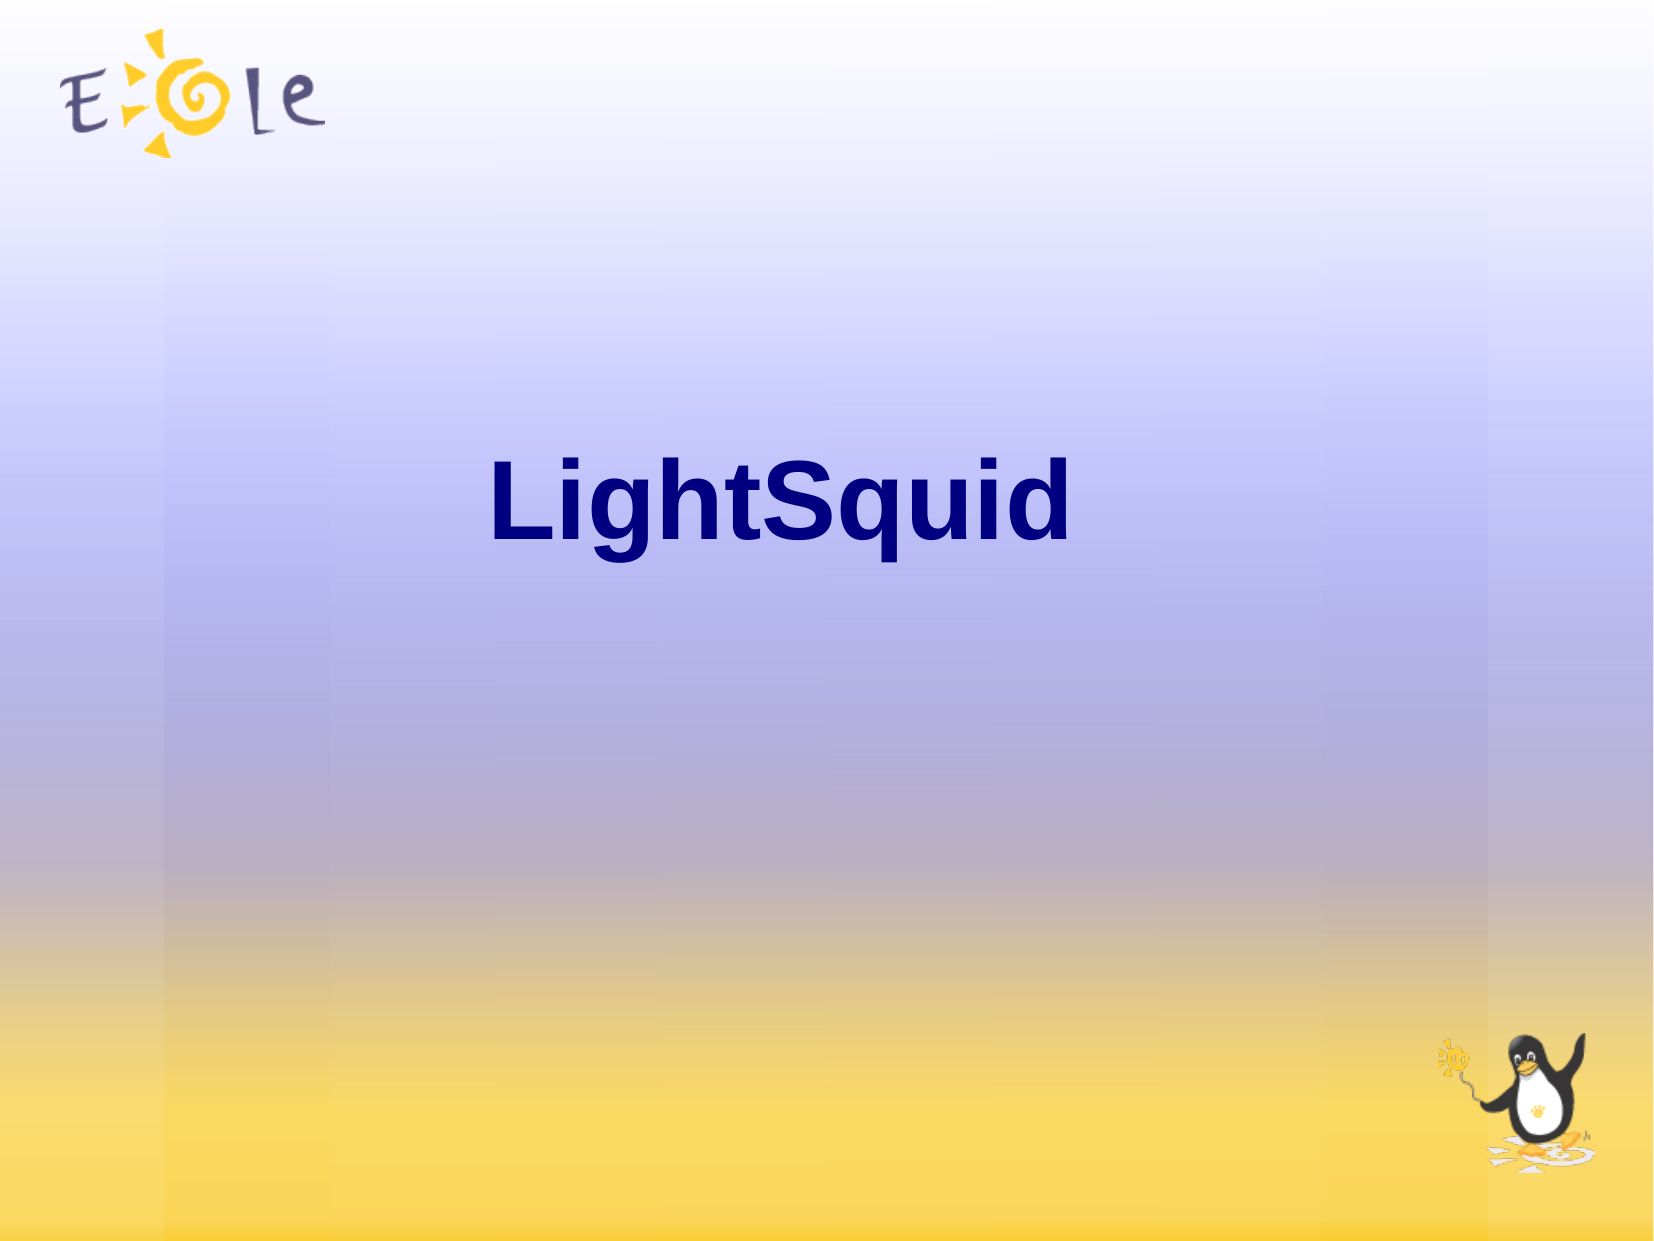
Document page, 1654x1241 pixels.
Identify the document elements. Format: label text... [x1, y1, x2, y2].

picture [0, 0, 1654, 1241]
text_box LightSquid [472, 430, 1063, 591]
